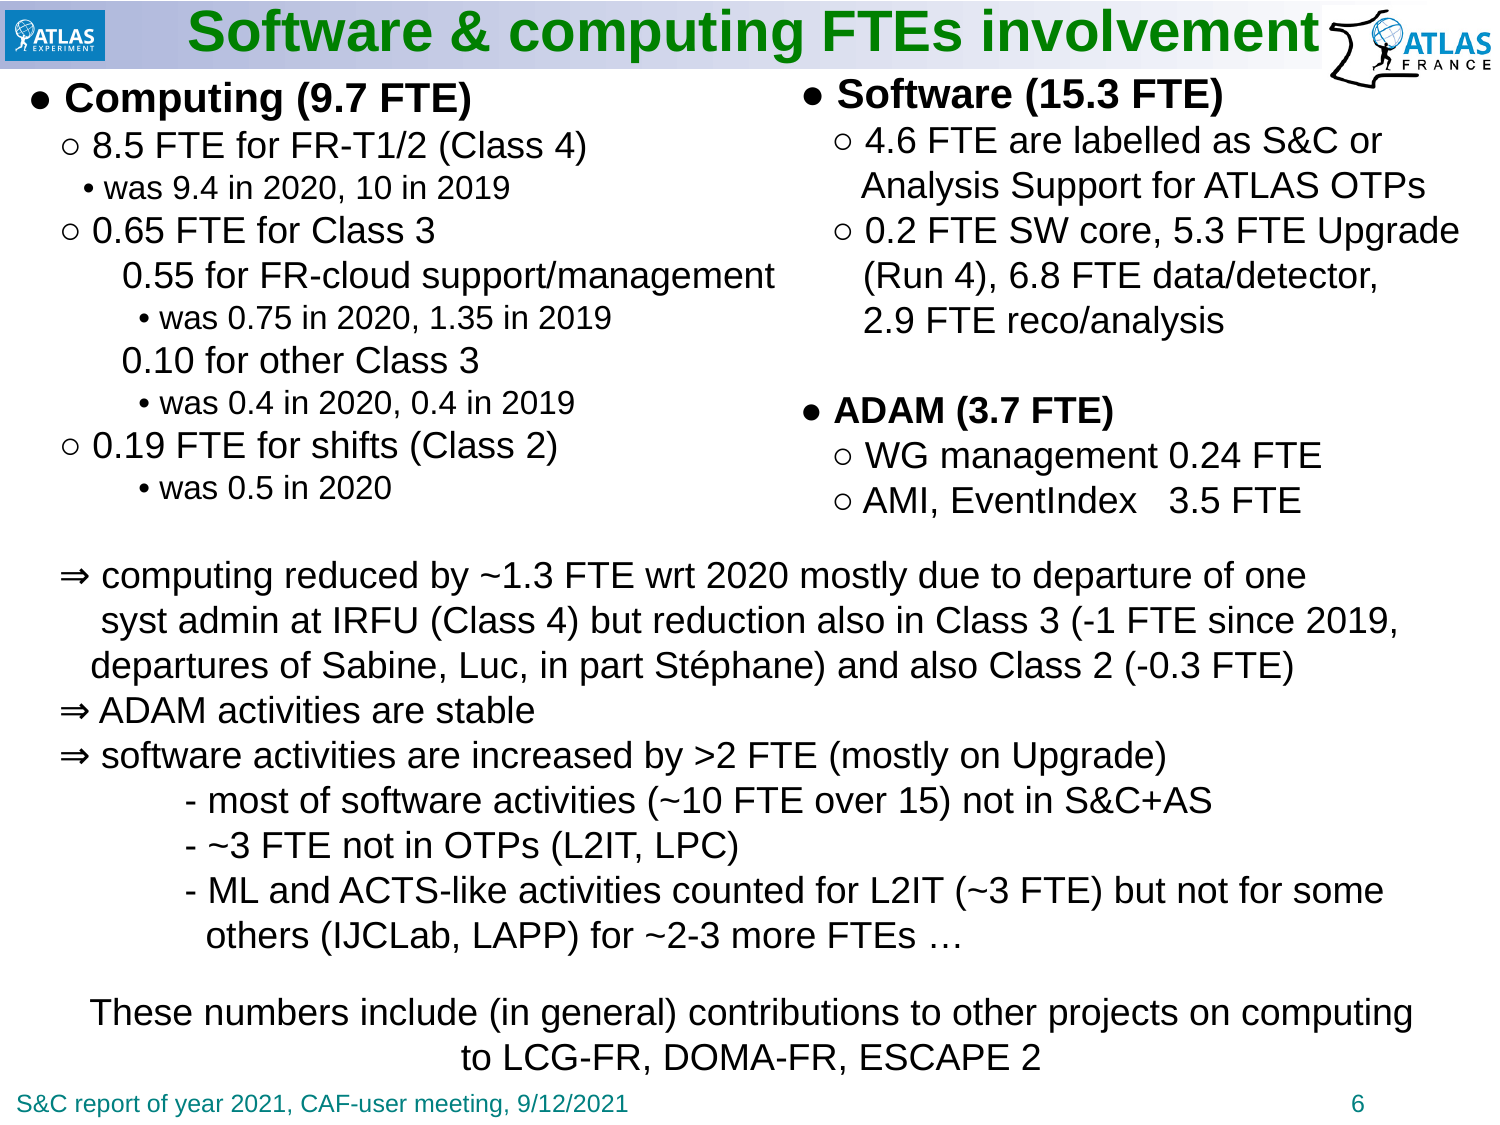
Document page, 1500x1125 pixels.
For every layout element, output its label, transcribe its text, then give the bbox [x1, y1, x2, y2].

text_box ● Computing (9.7 FTE) ○ 8.5 FTE for FR-T1/2 (Class 4) • was 9.4 in 2020, 10 in 2019 ○ 0.65 FTE for Class 3 0.55 for FR-cloud support/management • was 0.75 in 2020, 1.35 in 2019 0.10 for other Class 3 • was 0.4 in 2020, 0.4 in 2019 ○ 0.19 FTE for shifts (Class 2) • was 0.5 in 2020 ⇒ computing reduced by ~1.3 FTE wrt 2020 mostly due to departure of one syst admin at IRFU (Class 4) but reduction also in Class 3 (-1 FTE since 2019, departures of Sabine, Luc, in part Stéphane) and also Class 2 (-0.3 FTE) ⇒ ADAM activities are stable ⇒ software activities are increased by >2 FTE (mostly on Upgrade) - most of software activities (~10 FTE over 15) not in S&C+AS - ~3 FTE not in OTPs (L2IT, LPC) - ML and ACTS-like activities counted for L2IT (~3 FTE) but not for some others (IJCLab, LAPP) for ~2-3 more FTEs … [12, 63, 785, 309]
text_box Software & computing FTEs involvement [7, 0, 1500, 117]
text_box These numbers include (in general) contributions to other projects on computing to LCG-FR, DOMA-FR, ESCAPE 2 [72, 980, 1431, 1041]
text_box ● Software (15.3 FTE) ○ 4.6 FTE are labelled as S&C or Analysis Support for ATLAS OTPs ○ 0.2 FTE SW core, 5.3 FTE Upgrade (Run 4), 6.8 FTE data/detector, 2.9 FTE reco/analysis ● ADAM (3.7 FTE) ○ WG management 0.24 FTE ○ AMI, EventIndex 3.5 FTE [785, 58, 1500, 572]
